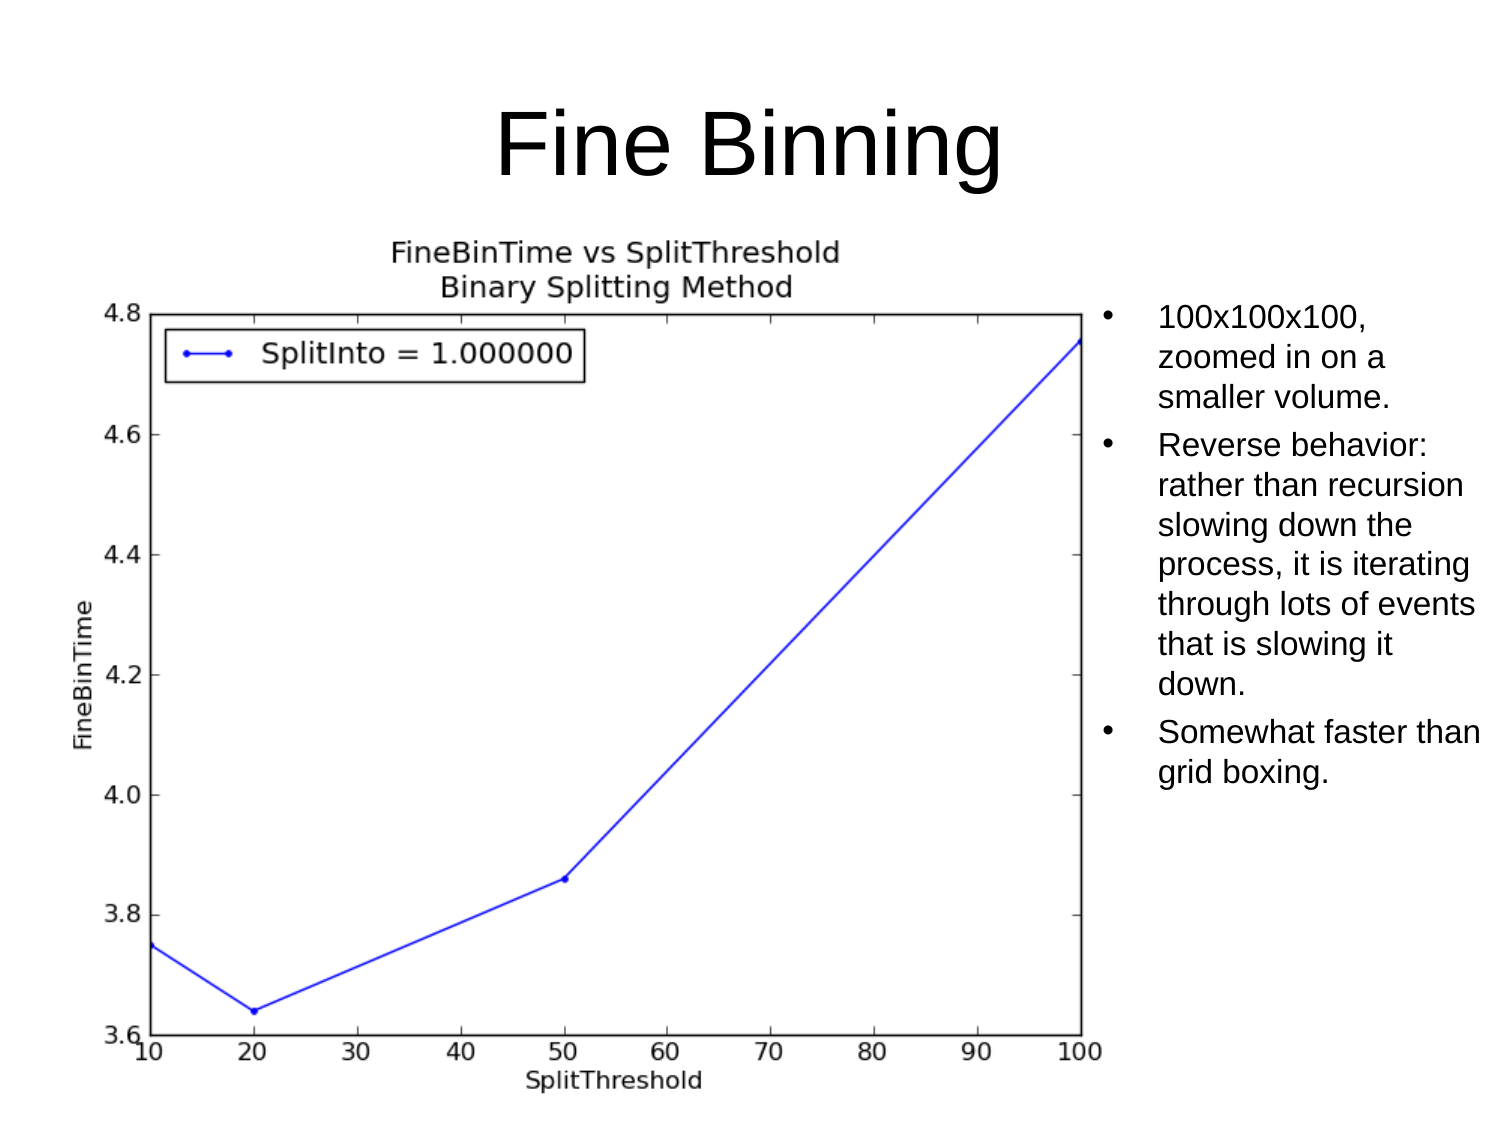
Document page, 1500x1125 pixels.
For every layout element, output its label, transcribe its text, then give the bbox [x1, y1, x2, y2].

picture [0, 224, 1201, 1125]
title Fine Binning [75, 45, 1426, 233]
list 100x100x100, zoomed in on a smaller volume. Reverse behavior: rather than recursion slowing down the process, it is iterating through lots of events that is slowing it down. Somewhat faster than grid boxing. [1087, 287, 1500, 993]
